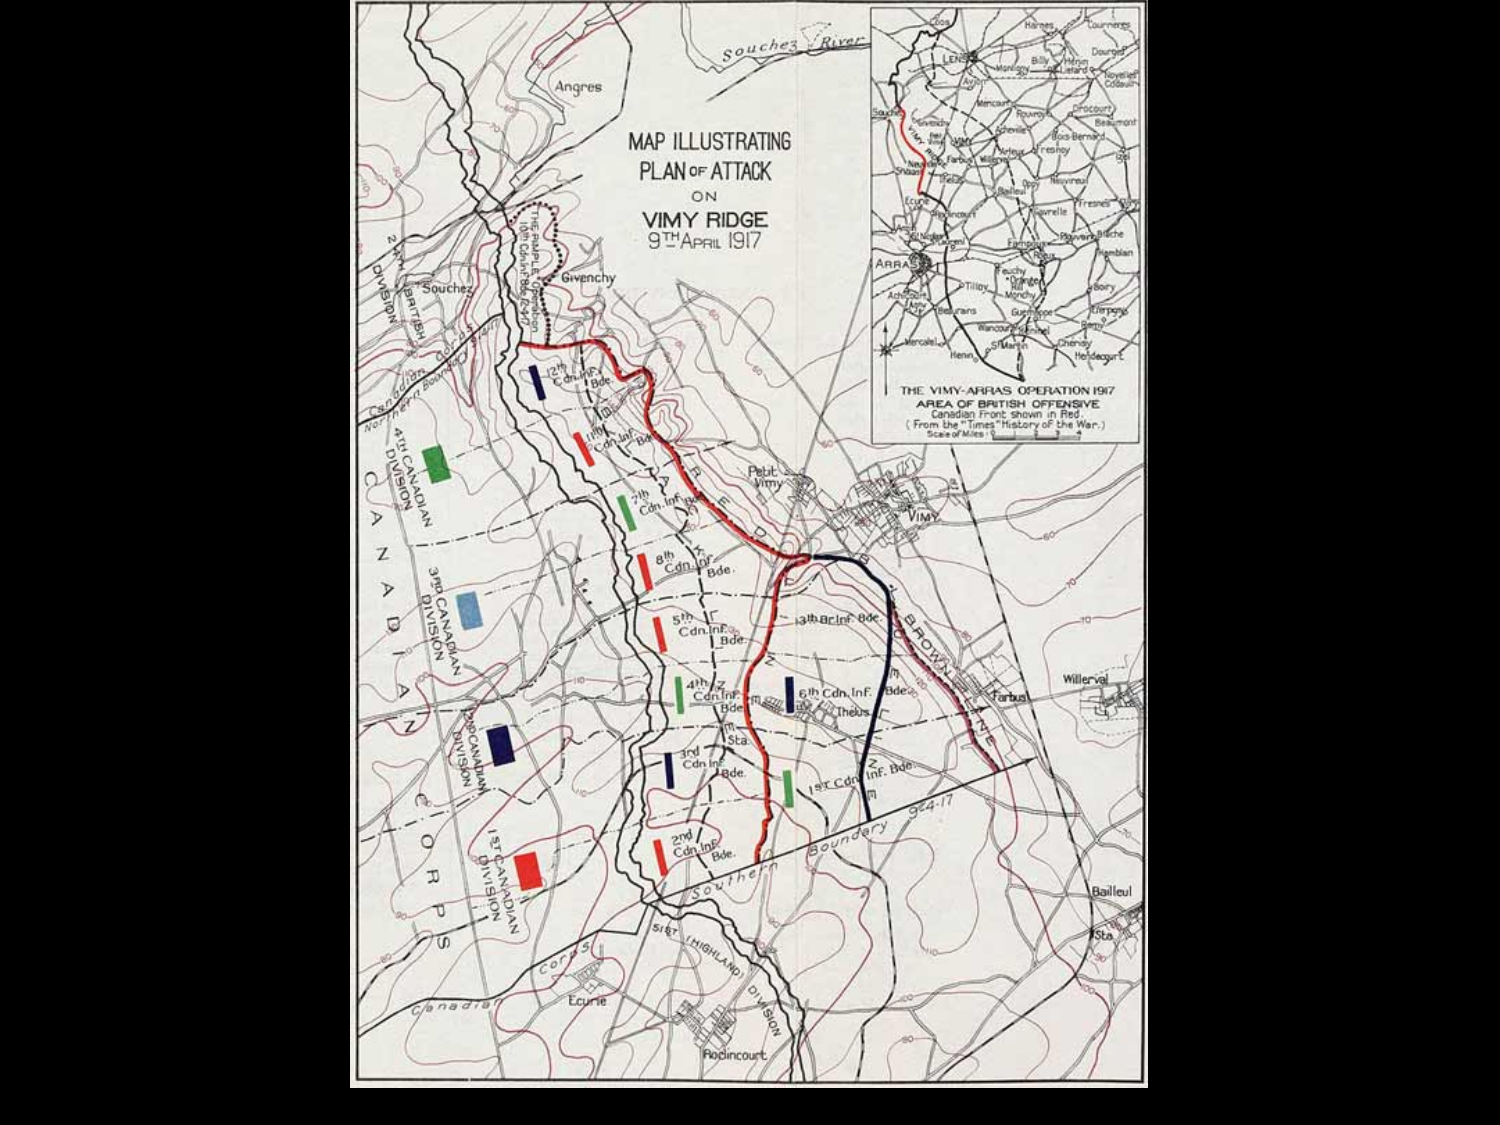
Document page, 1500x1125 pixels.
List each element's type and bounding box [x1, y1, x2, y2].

picture [350, 0, 1148, 1088]
